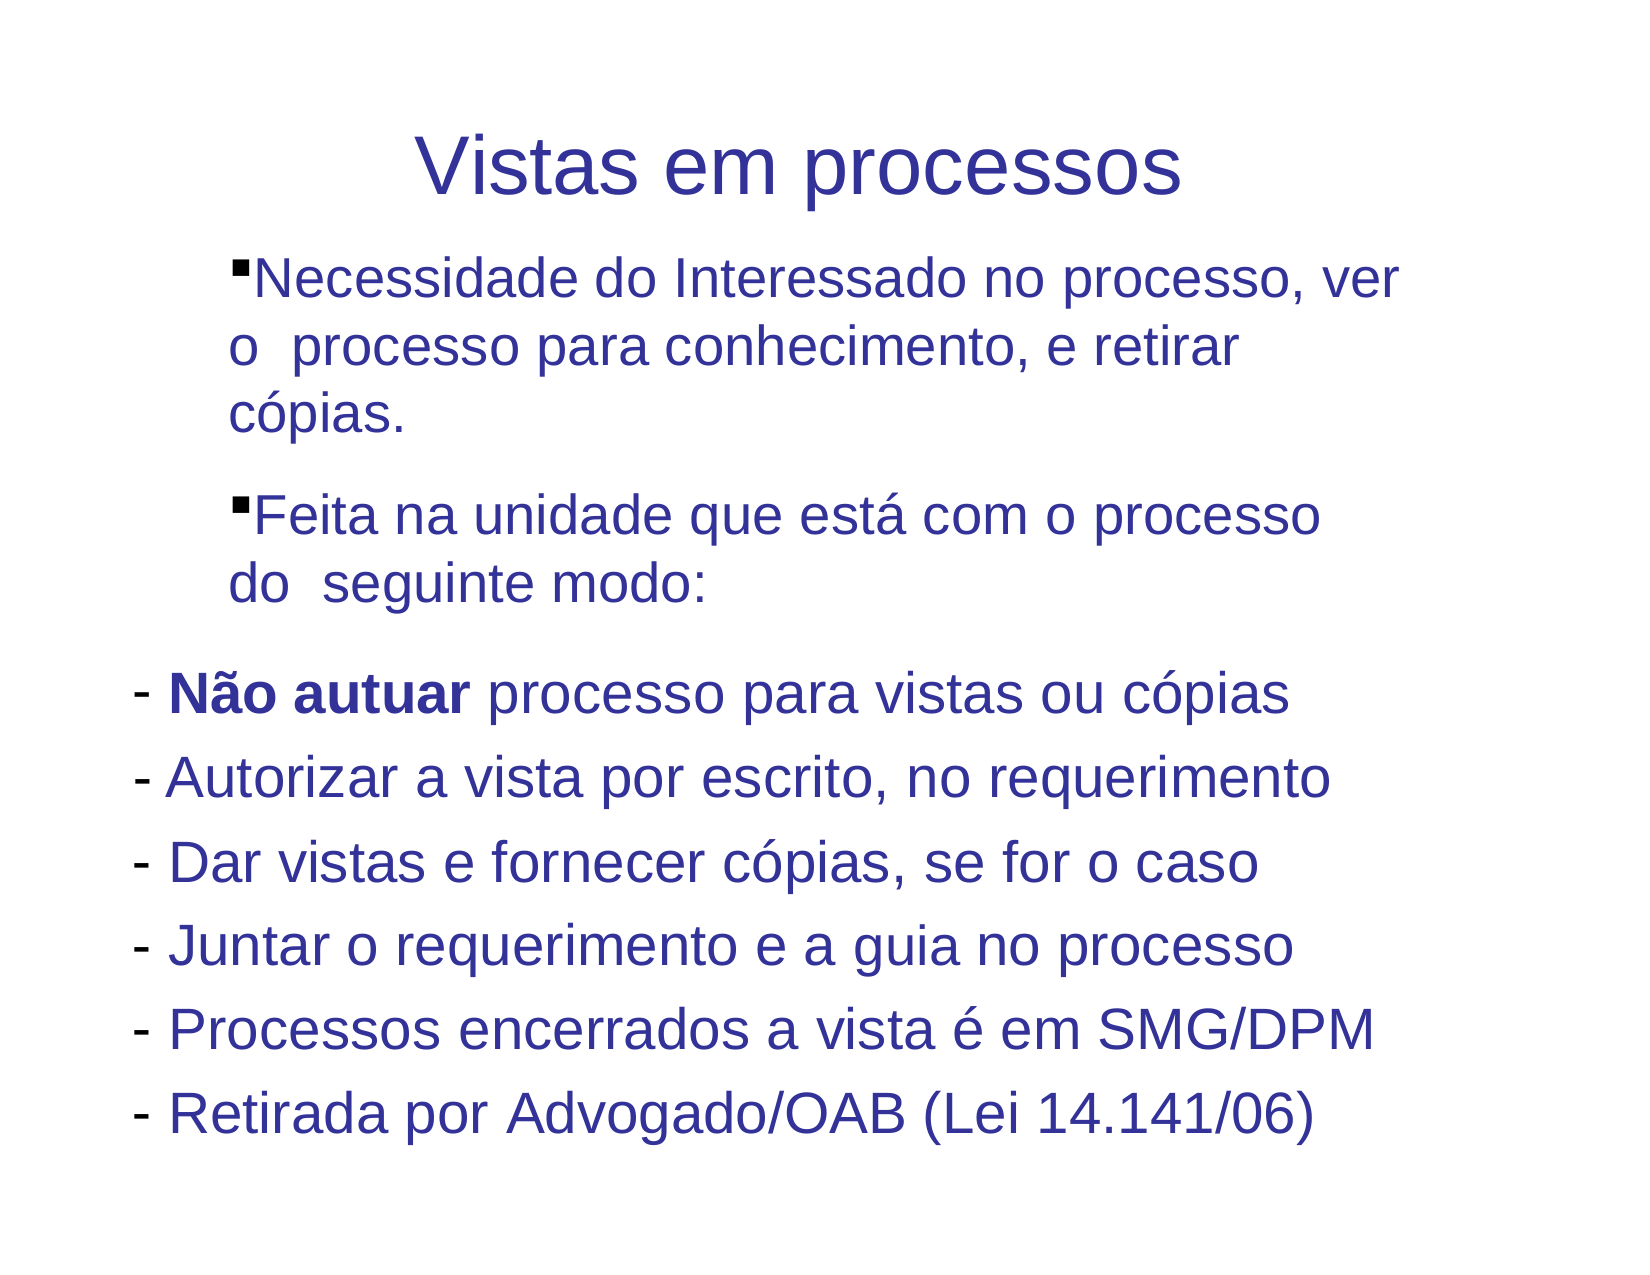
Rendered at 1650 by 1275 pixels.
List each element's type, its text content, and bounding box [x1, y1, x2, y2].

text_box Necessidade do Interessado no processo, ver o processo para conhecimento, e retirar cópias. Feita na unidade que está com o processo do seguinte modo: Não autuar processo para vistas ou cópias Autorizar a vista por escrito, no requerimento Dar vistas e fornecer cópias, se for o caso Juntar o requerimento e a guia no processo Processos encerrados a vista é em SMG/DPM Retirada por Advogado/OAB (Lei 14.141/06) [128, 239, 1414, 1081]
title Vistas em processos [412, 108, 1187, 214]
